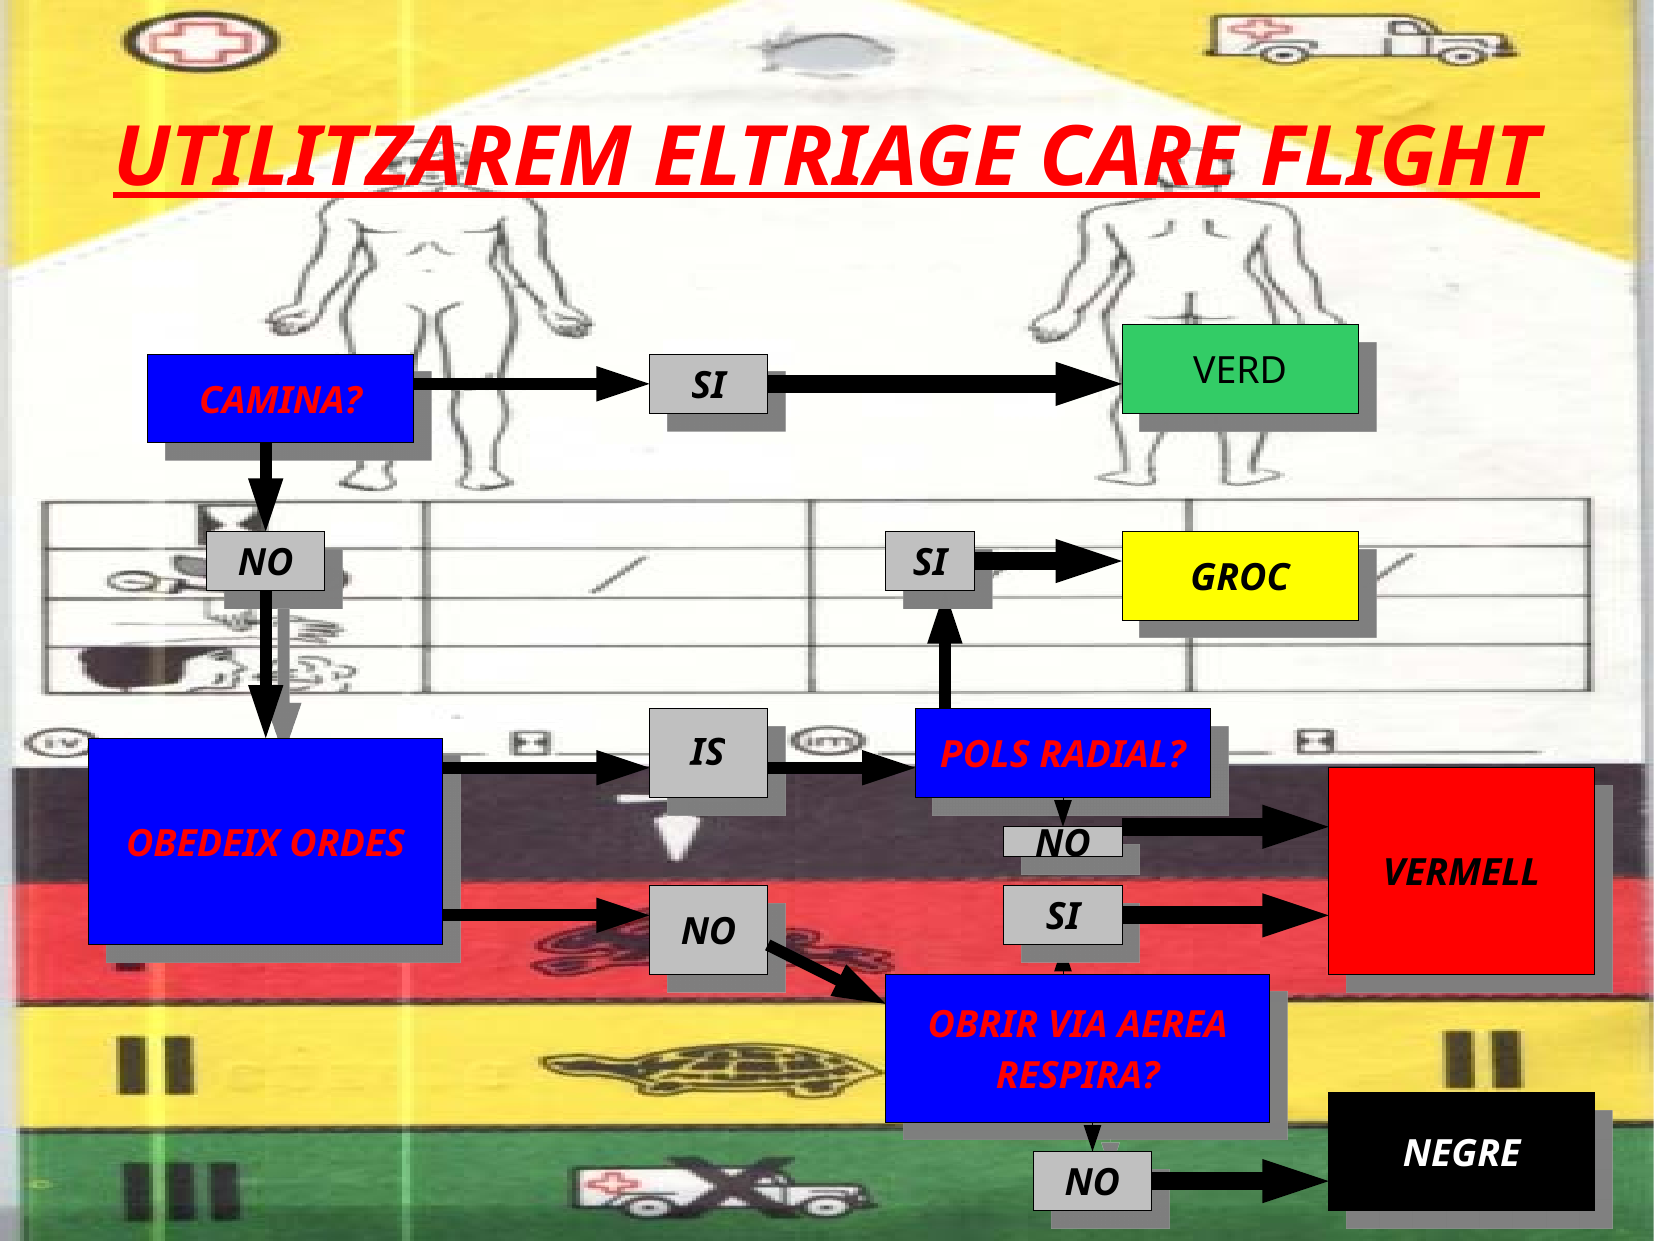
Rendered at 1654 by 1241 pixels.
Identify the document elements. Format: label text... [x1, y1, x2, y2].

text_box SI [1003, 885, 1123, 945]
text_box NEGRE [1328, 1092, 1595, 1211]
picture [0, 0, 1654, 1241]
text_box OBRIR VIA AEREA RESPIRA? [885, 974, 1270, 1123]
text_box CAMINA? [147, 354, 414, 443]
text_box SI [649, 354, 768, 414]
text_box SI [885, 531, 975, 591]
text_box NO [1033, 1151, 1152, 1211]
text_box SI [649, 708, 768, 798]
text_box NO [206, 531, 325, 591]
text_box VERD [1122, 324, 1359, 414]
text_box GROC [1122, 531, 1359, 621]
text_box VERMELL [1328, 767, 1595, 975]
text_box NO [649, 885, 768, 975]
title UTILITZAREM ELTRIAGE CARE FLIGHT [82, 36, 1571, 270]
text_box POLS RADIAL? [915, 708, 1211, 798]
text_box OBEDEIX ORDES [88, 738, 443, 945]
text_box NO [1003, 826, 1123, 857]
